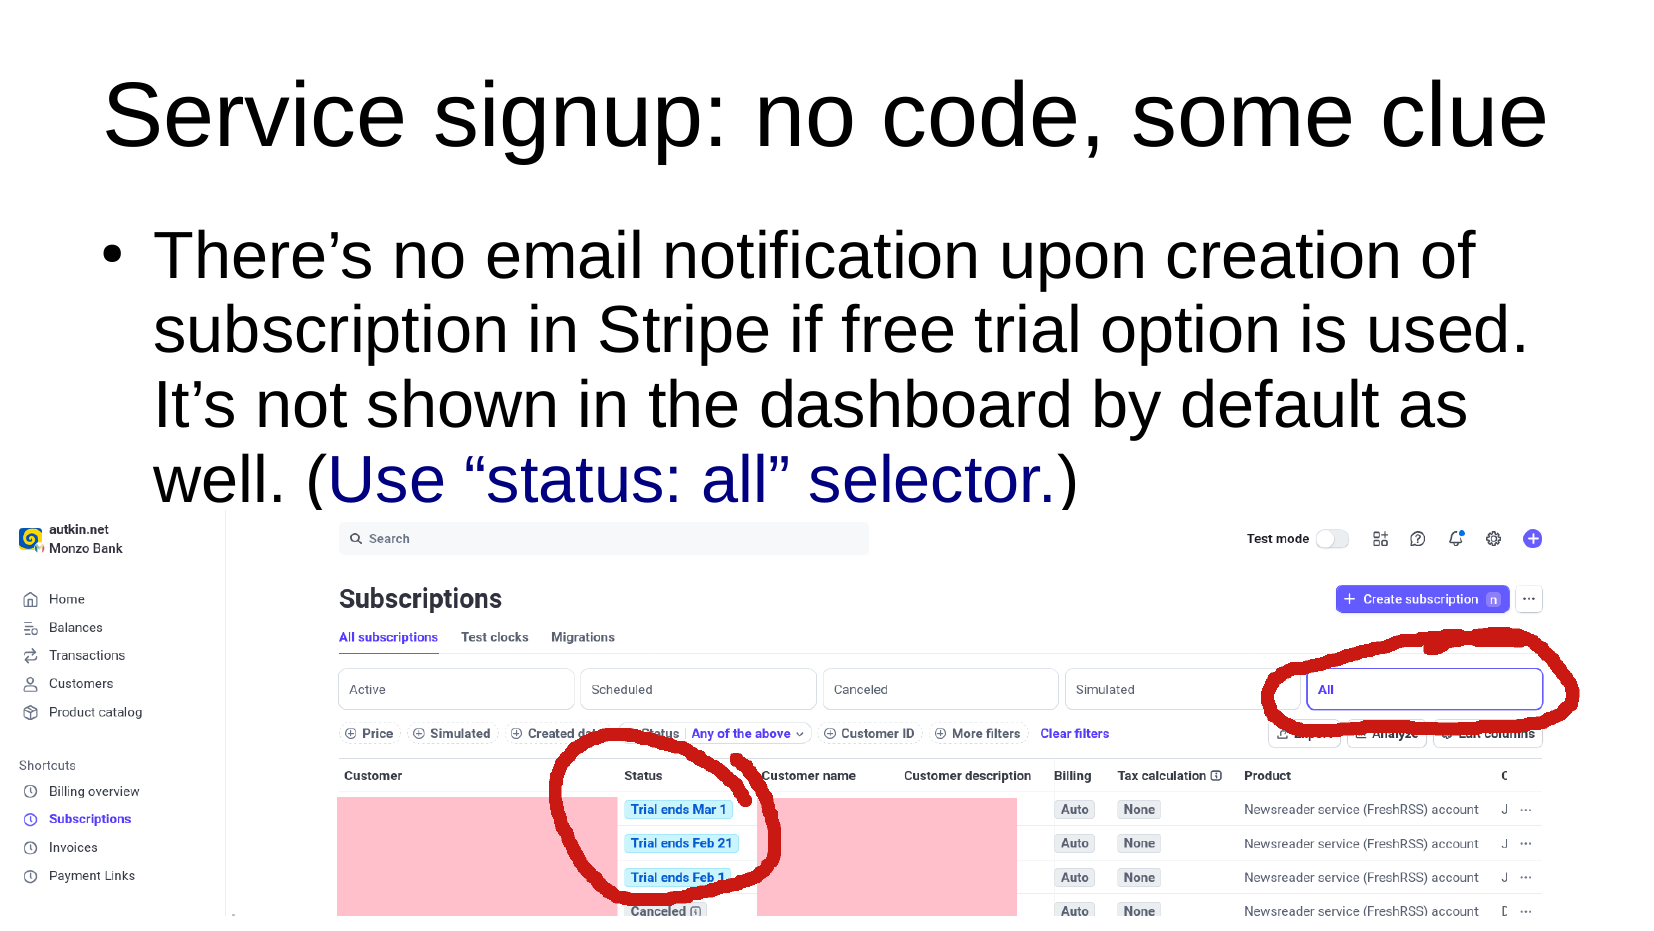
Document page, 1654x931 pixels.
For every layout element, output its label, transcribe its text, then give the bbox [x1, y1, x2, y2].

title Service signup: no code, some clue [82, 37, 1571, 193]
list There’s no email notification upon creation of subscription in Stripe if free trial option is used. It’s not shown in the dashboard by default as well. (Use “status: all” selector.) [82, 217, 1571, 510]
picture [0, 510, 1654, 916]
